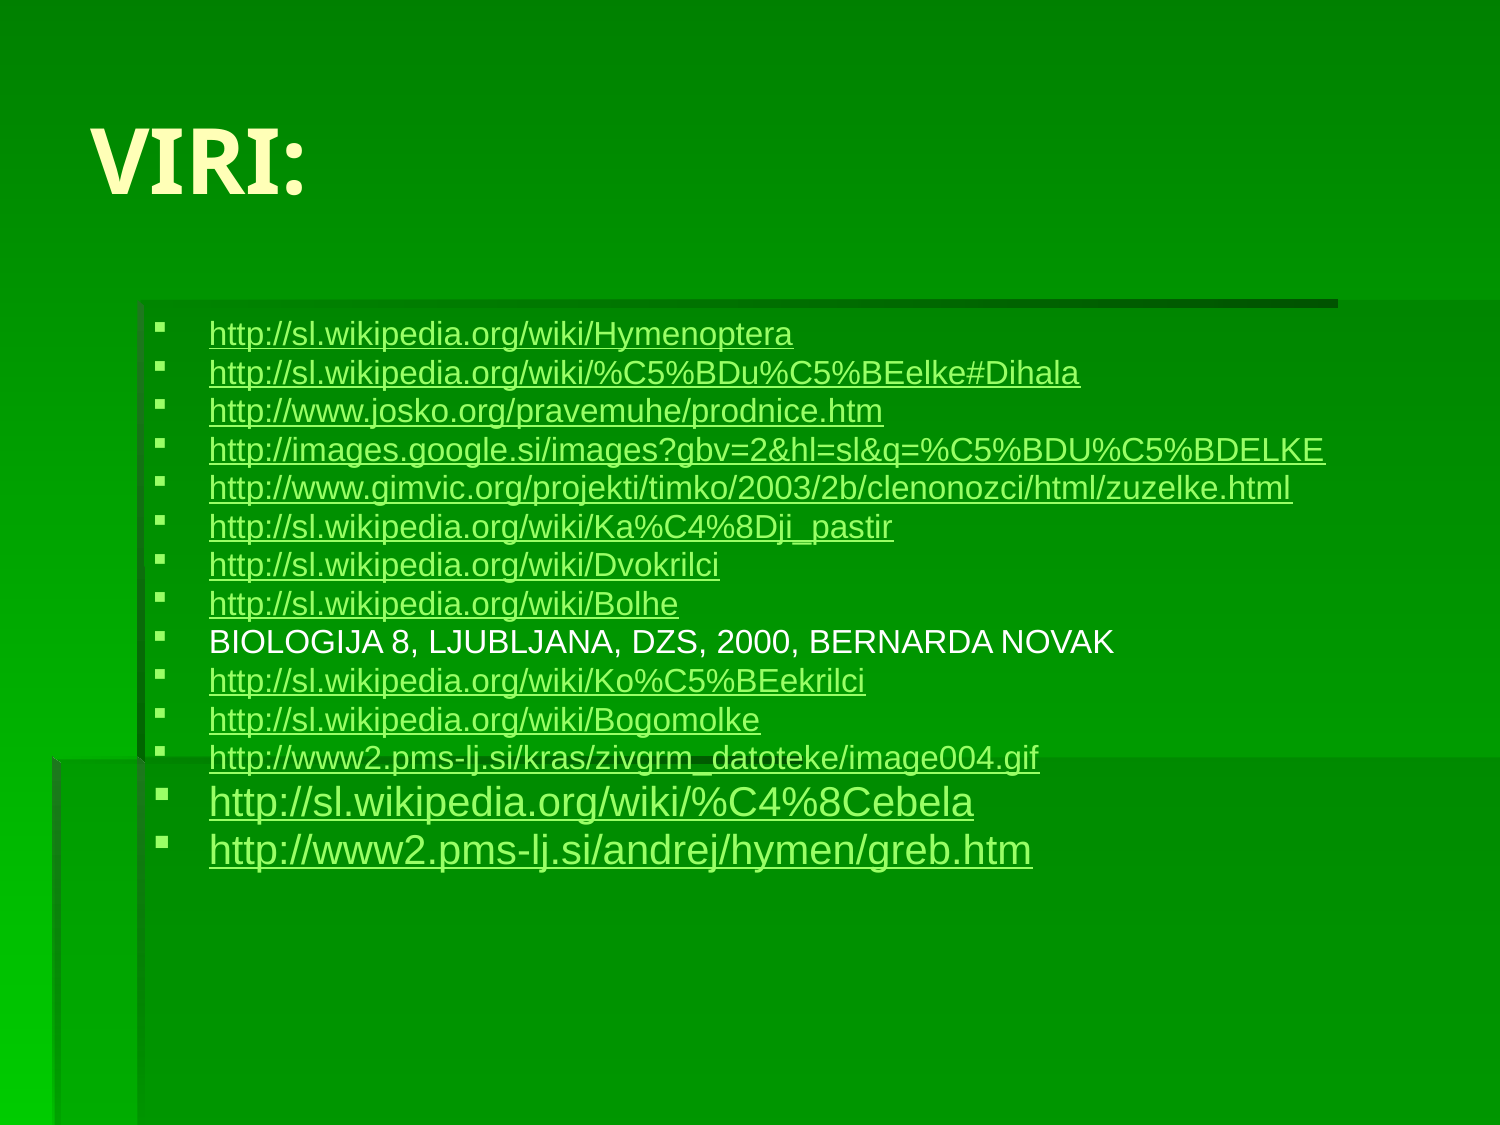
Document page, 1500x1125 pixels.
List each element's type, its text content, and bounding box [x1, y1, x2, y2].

title VIRI: [75, 40, 1451, 275]
list http://sl.wikipedia.org/wiki/Hymenoptera http://sl.wikipedia.org/wiki/%C5%BDu%C5%BEelke#Dihala http://www.josko.org/pravemuhe/prodnice.htm http://images.google.si/images?gbv=2&hl=sl&q=%C5%BDU%C5%BDELKE http://www.gimvic.org/projekti/timko/2003/2b/clenonozci/html/zuzelke.html http://sl.wikipedia.org/wiki/Ka%C4%8Dji_pastir http://sl.wikipedia.org/wiki/Dvokrilci http://sl.wikipedia.org/wiki/Bolhe BIOLOGIJA 8, LJUBLJANA, DZS, 2000, BERNARDA NOVAK http://sl.wikipedia.org/wiki/Ko%C5%BEekrilci http://sl.wikipedia.org/wiki/Bogomolke http://www2.pms-lj.si/kras/zivgrm_datoteke/image004.gif http://sl.wikipedia.org/wiki/%C4%8Cebela http://www2.pms-lj.si/andrej/hymen/greb.htm [137, 312, 1451, 1000]
